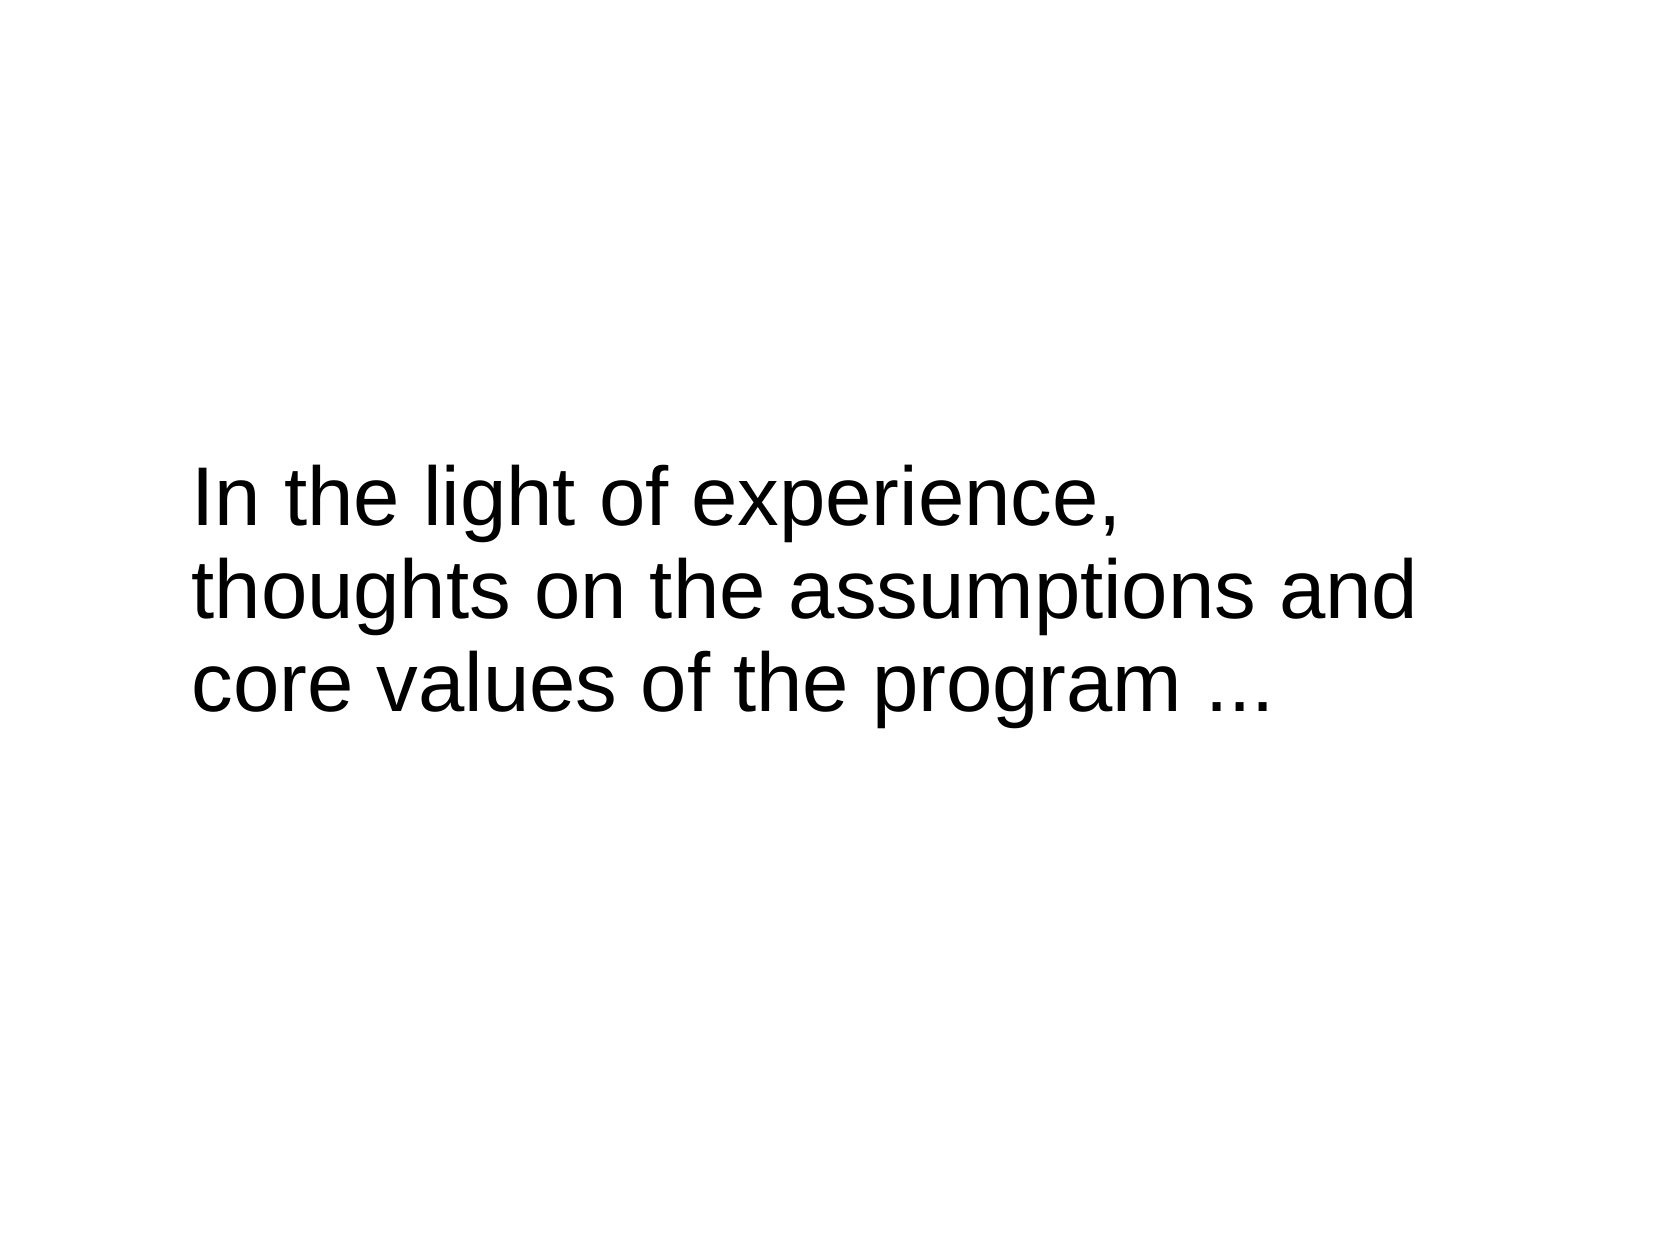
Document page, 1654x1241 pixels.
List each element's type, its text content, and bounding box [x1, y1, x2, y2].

text_box In the light of experience, thoughts on the assumptions and core values of the program ... [177, 442, 1477, 737]
